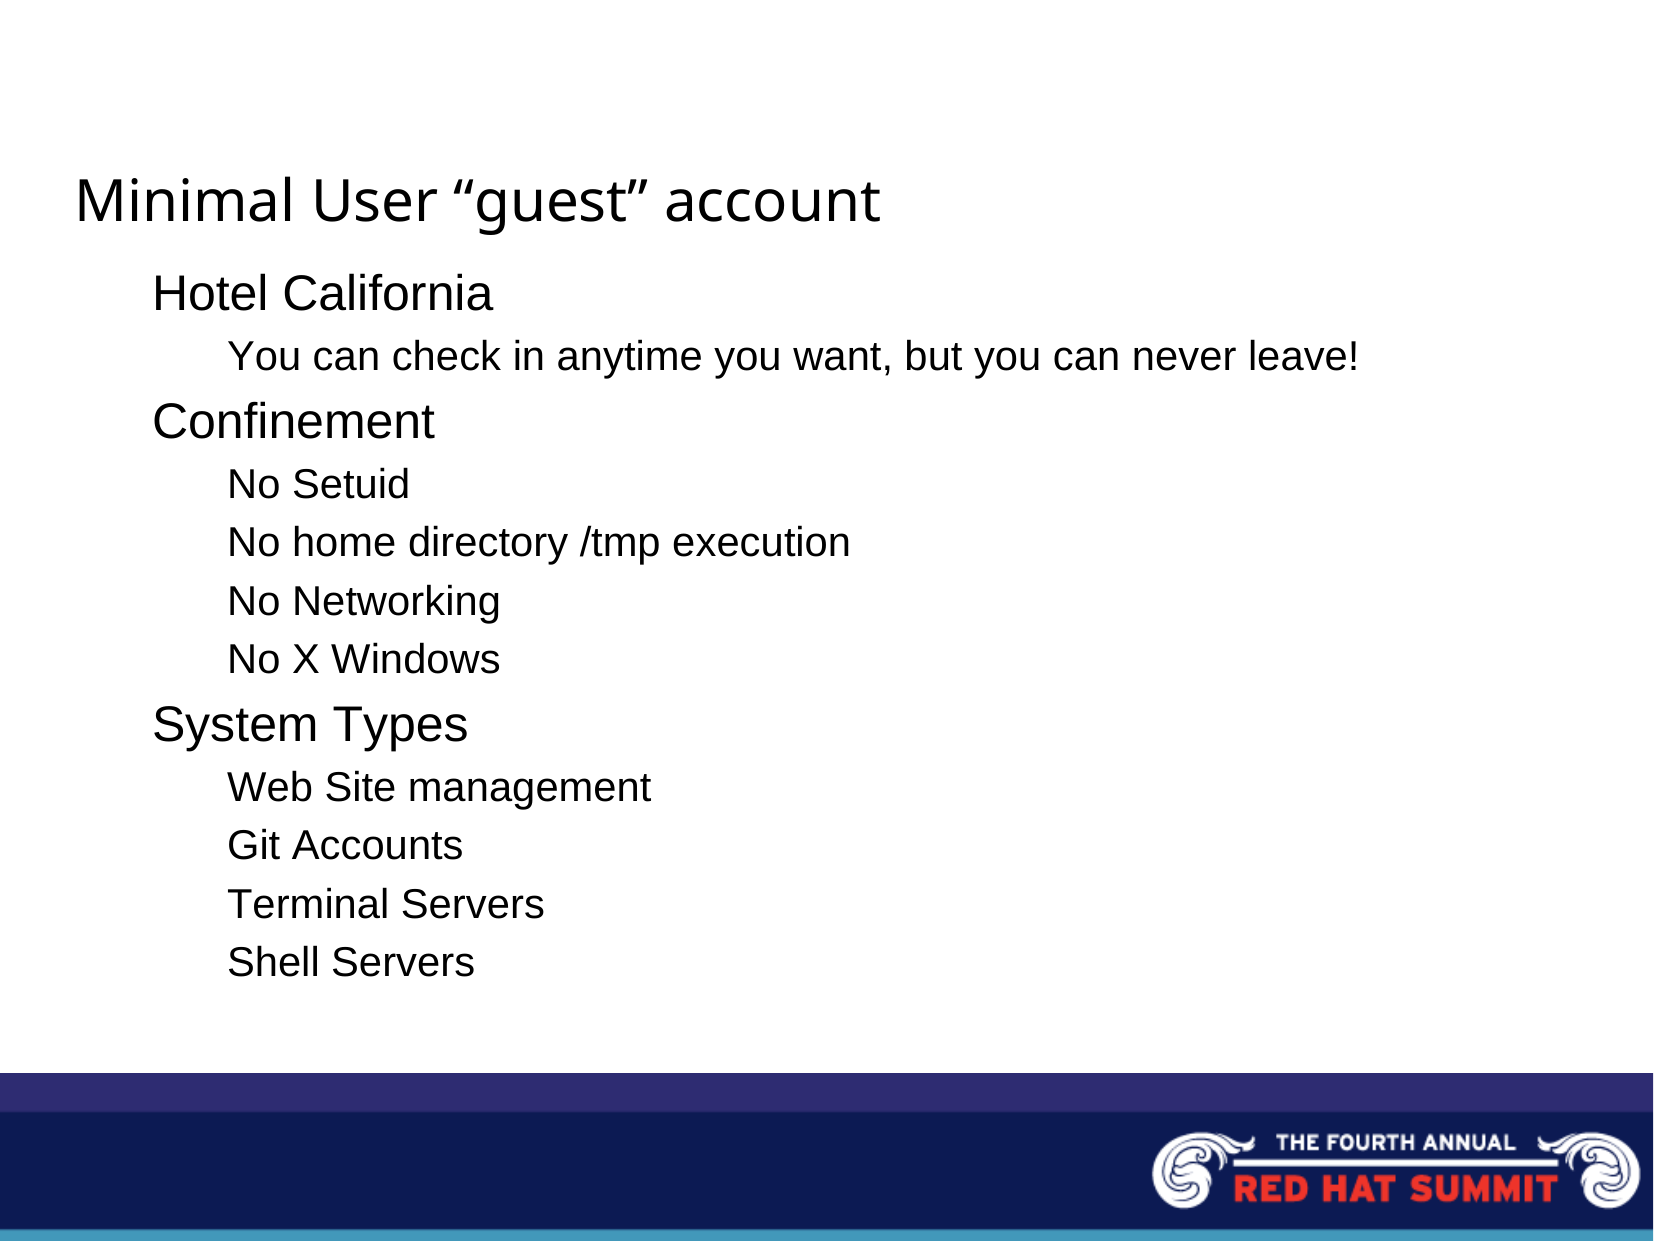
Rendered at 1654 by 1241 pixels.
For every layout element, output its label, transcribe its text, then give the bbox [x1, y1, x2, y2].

picture [0, 1073, 1654, 1241]
list Hotel California You can check in anytime you want, but you can never leave! Confinement No Setuid No home directory /tmp execution No Networking No X Windows System Types Web Site management Git Accounts Terminal Servers Shell Servers [77, 264, 1500, 1174]
title Minimal User “guest” account [74, 140, 1506, 259]
